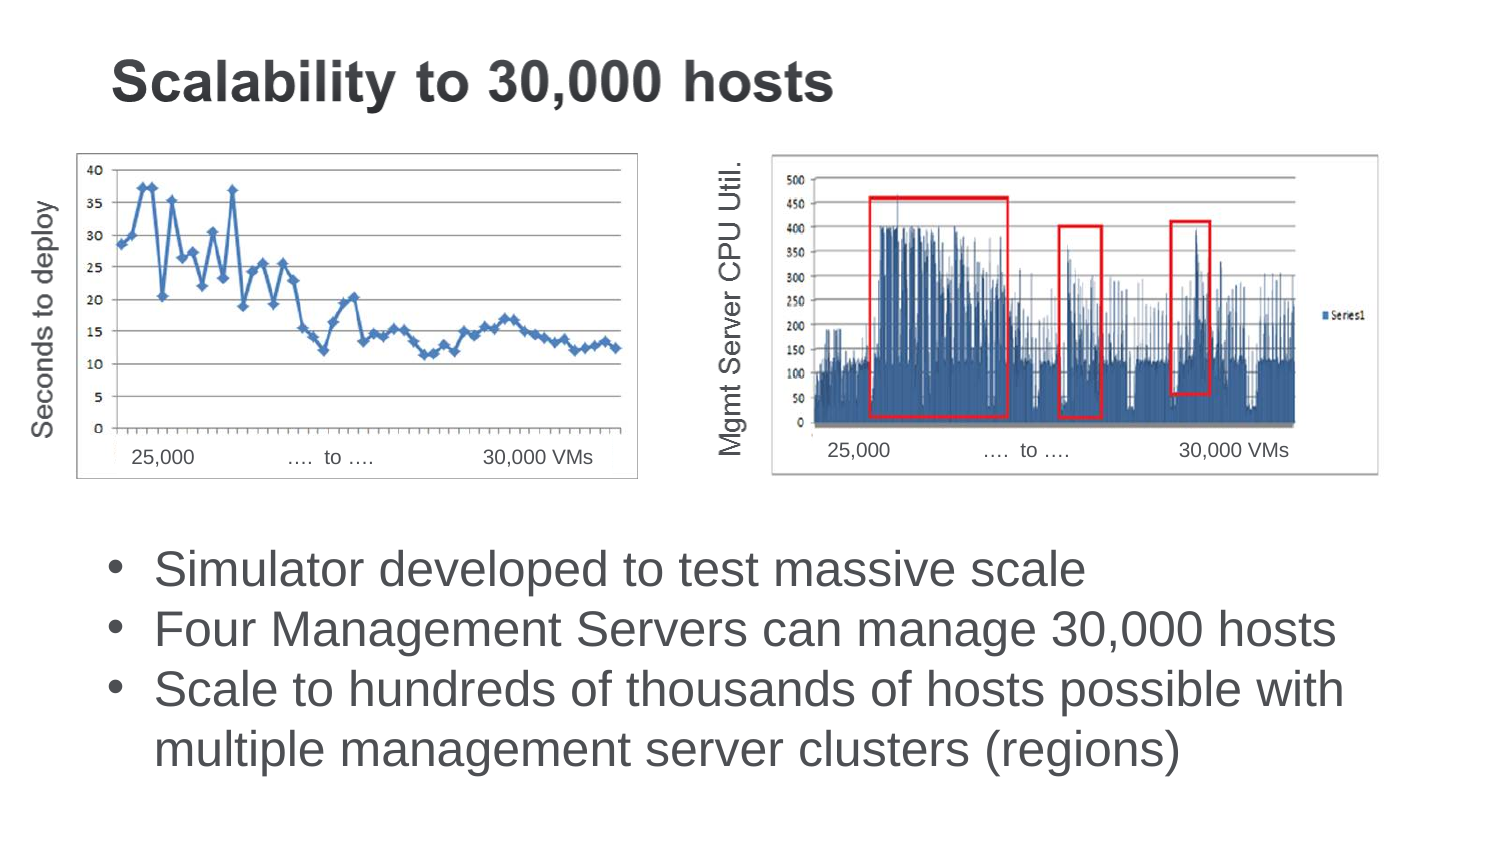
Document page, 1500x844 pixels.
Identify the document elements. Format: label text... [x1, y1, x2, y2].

text_box Simulator developed to test massive scale Four Management Servers can manage 30,000 hosts Scale to hundreds of thousands of hosts possible with multiple management server clusters (regions) [92, 528, 1368, 844]
text_box 25,000 …. to …. 30,000 VMs [812, 428, 1309, 470]
text_box 25,000 …. to …. 30,000 VMs [116, 435, 613, 477]
text_box [75, 27, 1404, 151]
picture [696, 151, 1401, 592]
picture [9, 153, 638, 479]
